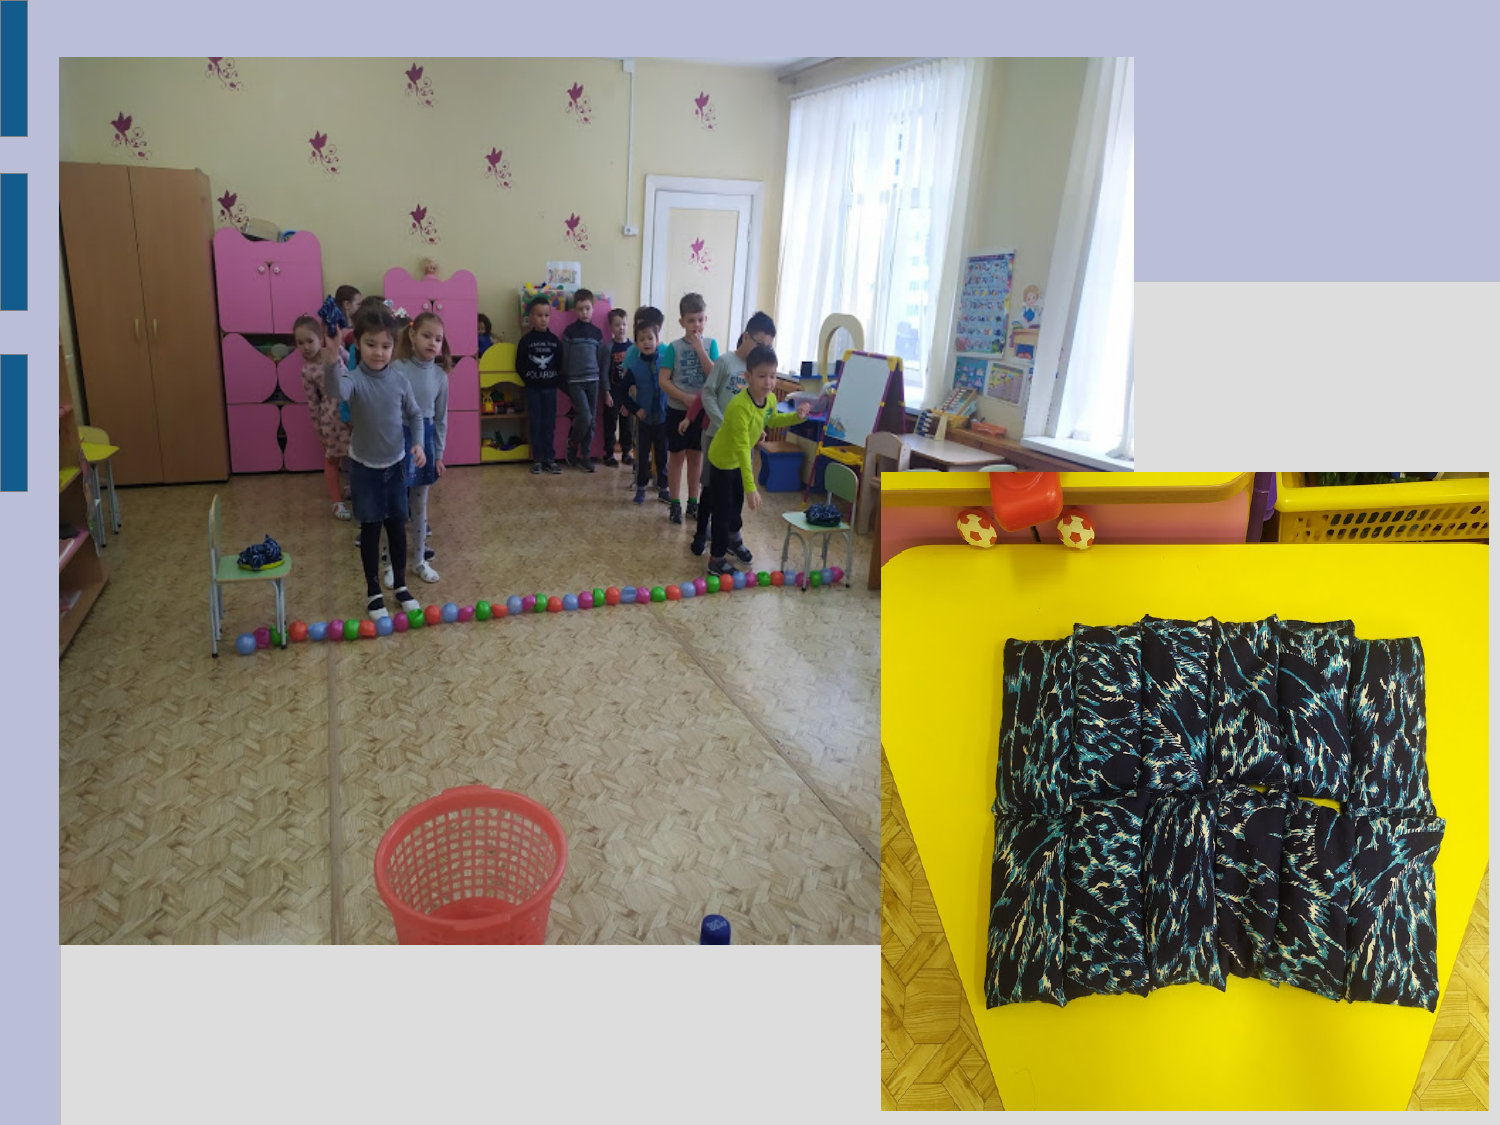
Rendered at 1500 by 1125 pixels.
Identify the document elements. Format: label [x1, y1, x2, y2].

picture [59, 57, 1489, 1111]
